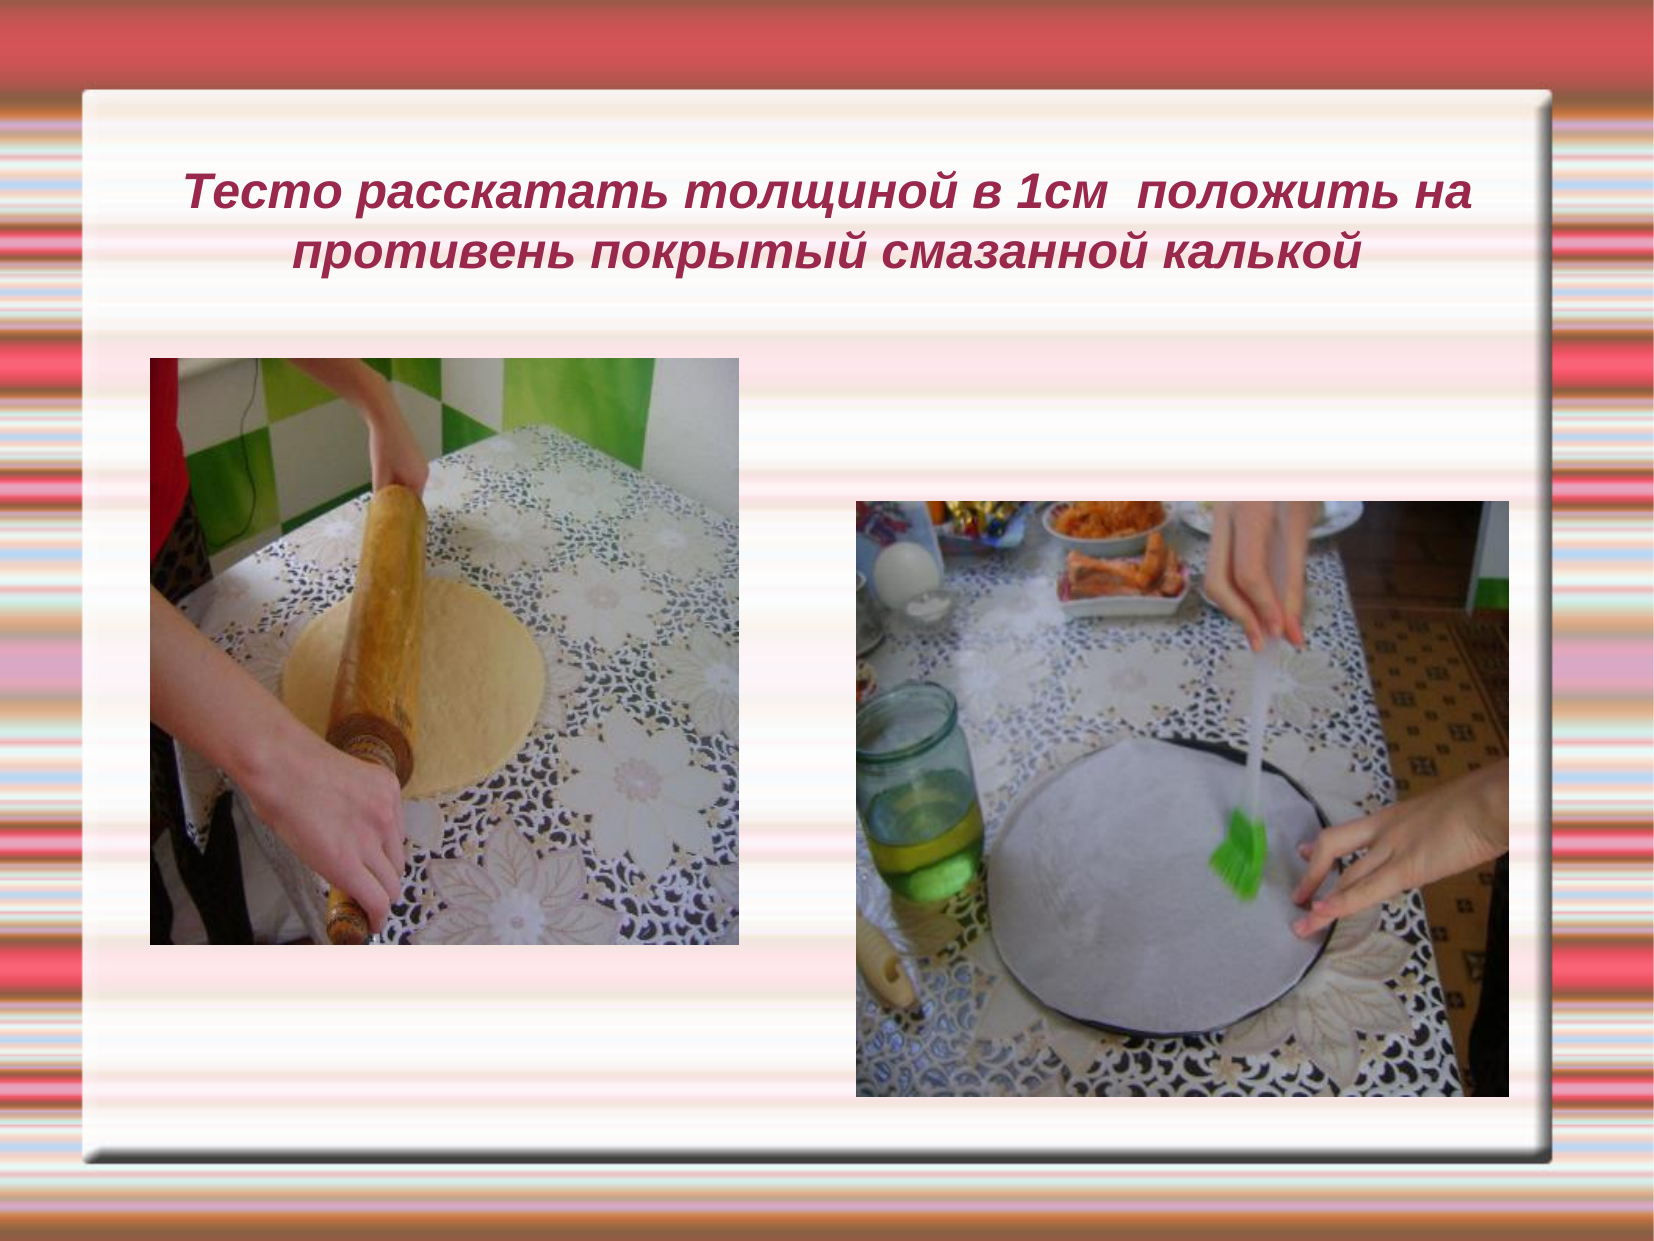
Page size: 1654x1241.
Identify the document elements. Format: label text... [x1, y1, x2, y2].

picture [856, 501, 1509, 1097]
title Тесто расскатать толщиной в 1см положить на противень покрытый смазанной калькой [121, 114, 1534, 322]
picture [150, 358, 739, 945]
